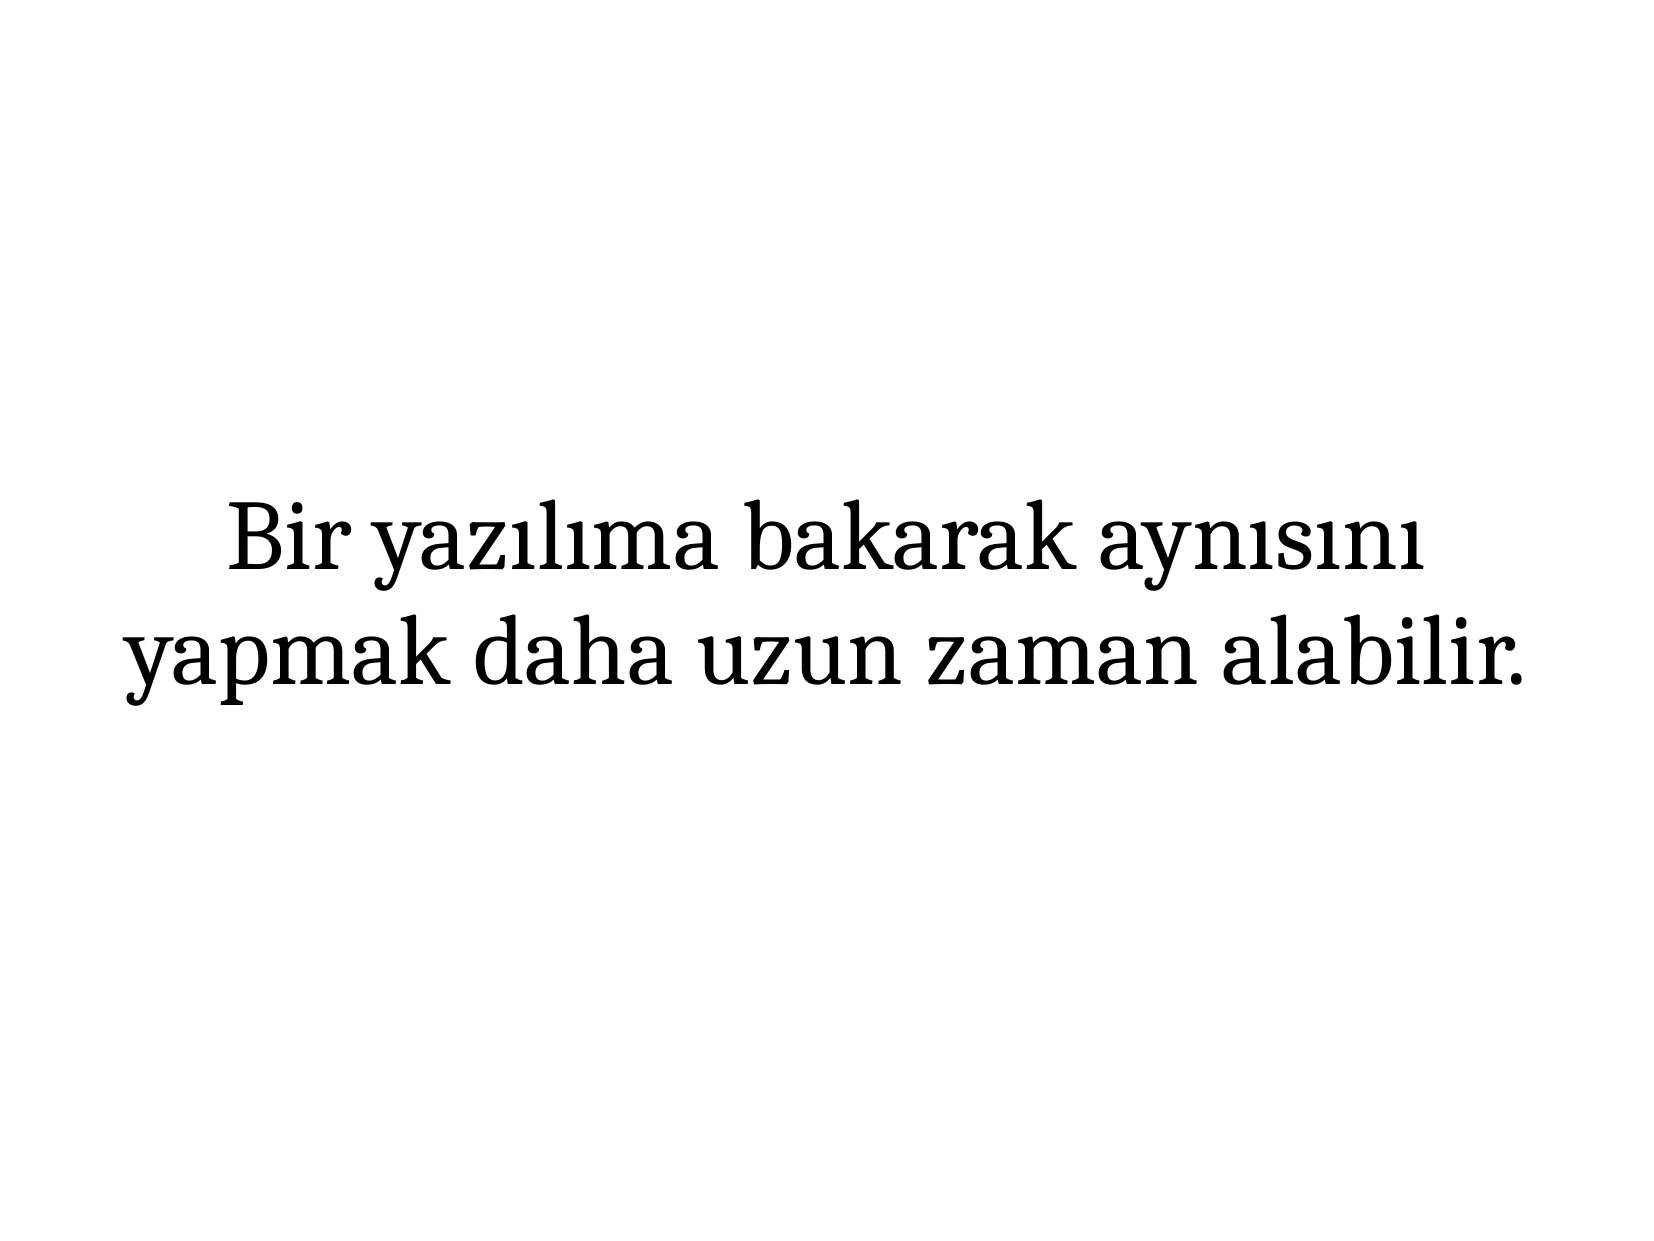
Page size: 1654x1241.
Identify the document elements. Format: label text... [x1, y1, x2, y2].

title Bir yazılıma bakarak aynısını yapmak daha uzun zaman alabilir. [82, 281, 1571, 908]
